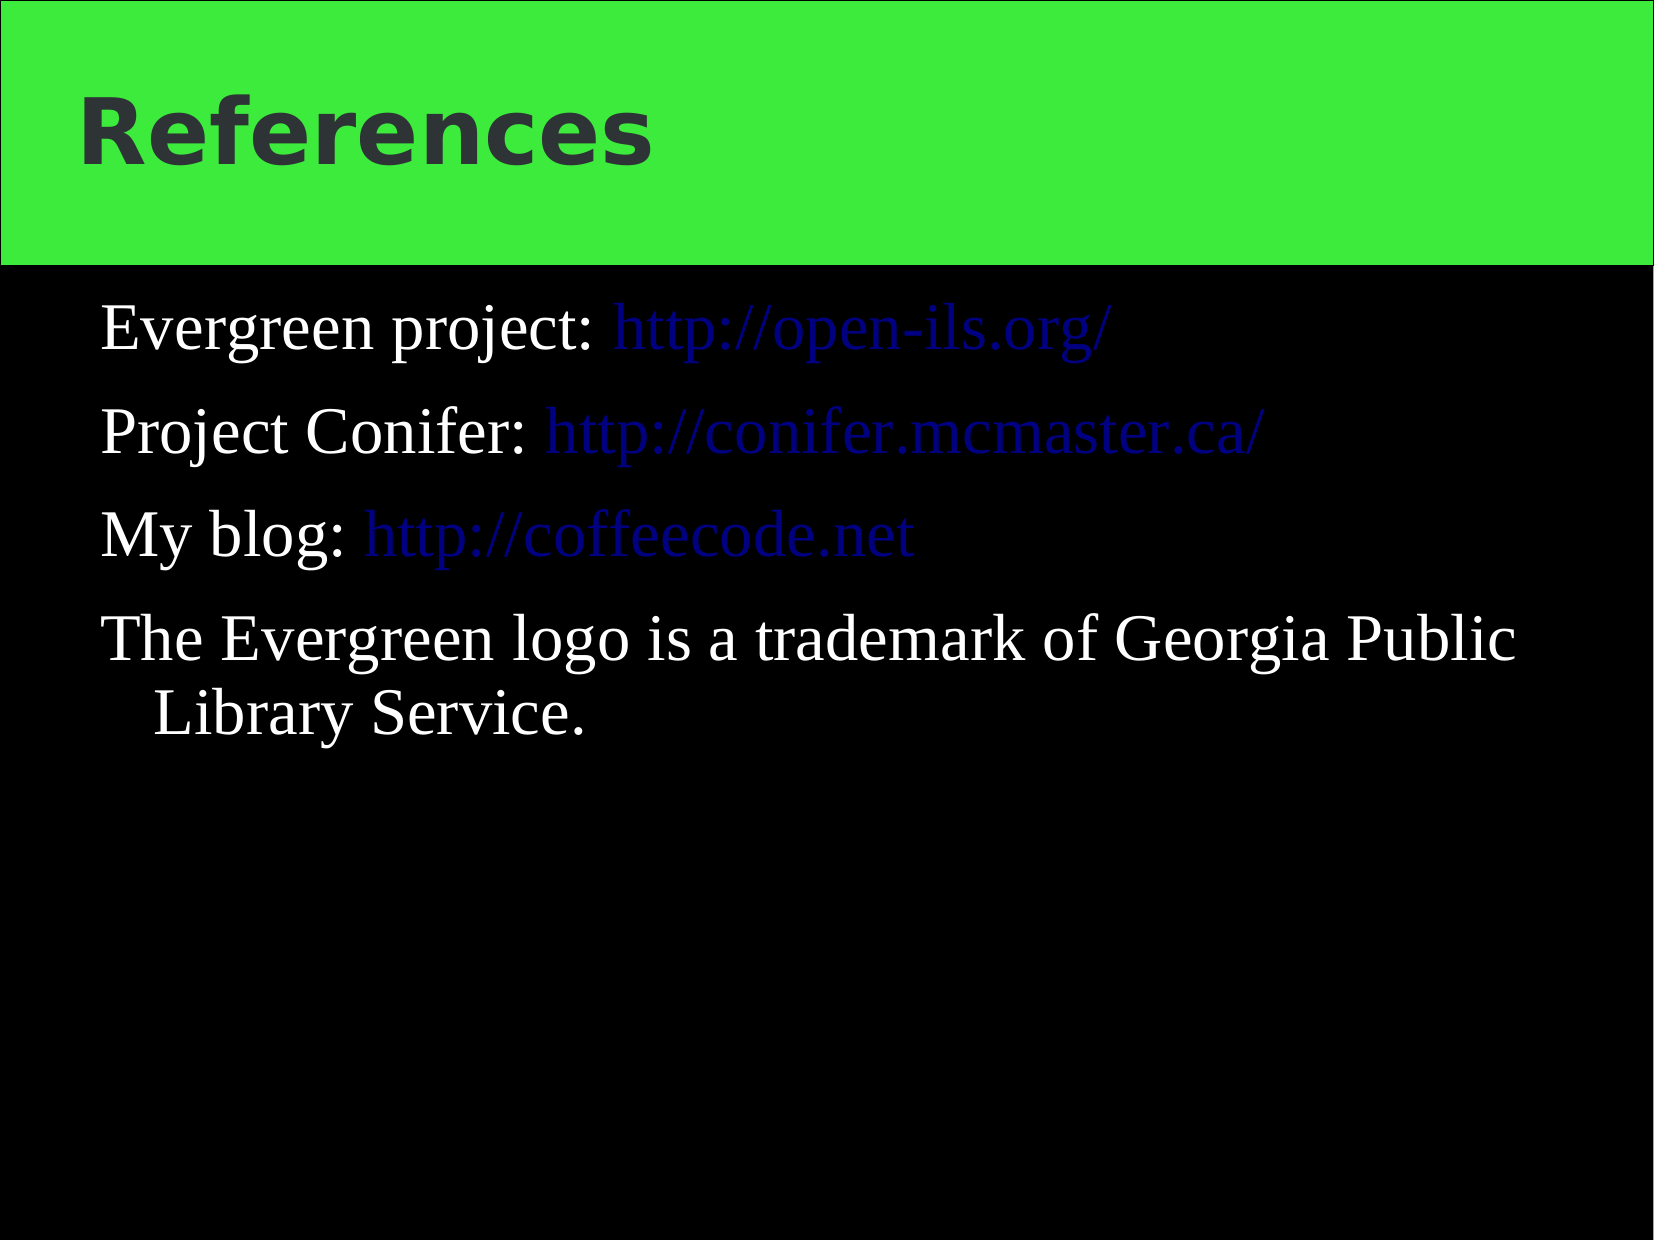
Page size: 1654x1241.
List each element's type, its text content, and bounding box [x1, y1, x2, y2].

title References [76, 29, 1565, 237]
list Evergreen project: http://open-ils.org/ Project Conifer: http://conifer.mcmaster.ca/ My blog: http://coffeecode.net The Evergreen logo is a trademark of Georgia Public Library Service. [82, 290, 1571, 1109]
